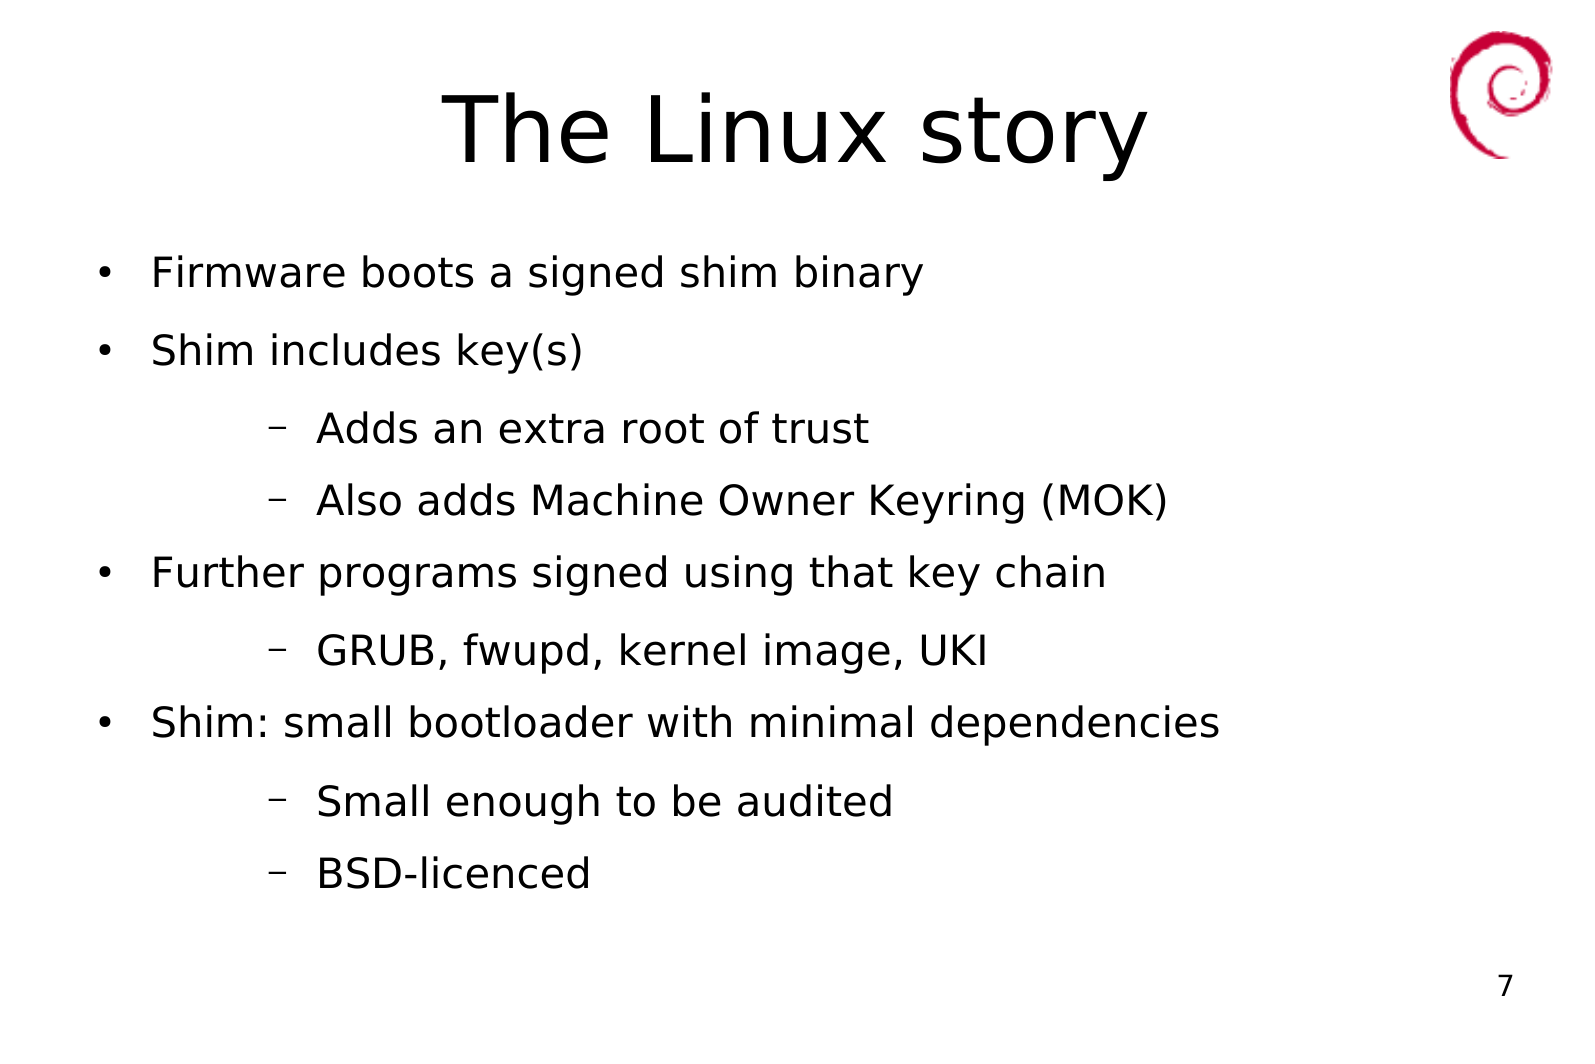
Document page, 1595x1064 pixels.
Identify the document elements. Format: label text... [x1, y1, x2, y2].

list Firmware boots a signed shim binary Shim includes key(s) Adds an extra root of trust Also adds Machine Owner Keyring (MOK) Further programs signed using that key chain GRUB, fwupd, kernel image, UKI Shim: small bootloader with minimal dependencies Small enough to be audited BSD-licenced [79, 248, 1515, 951]
title The Linux story [79, 42, 1515, 220]
picture [1450, 31, 1555, 159]
